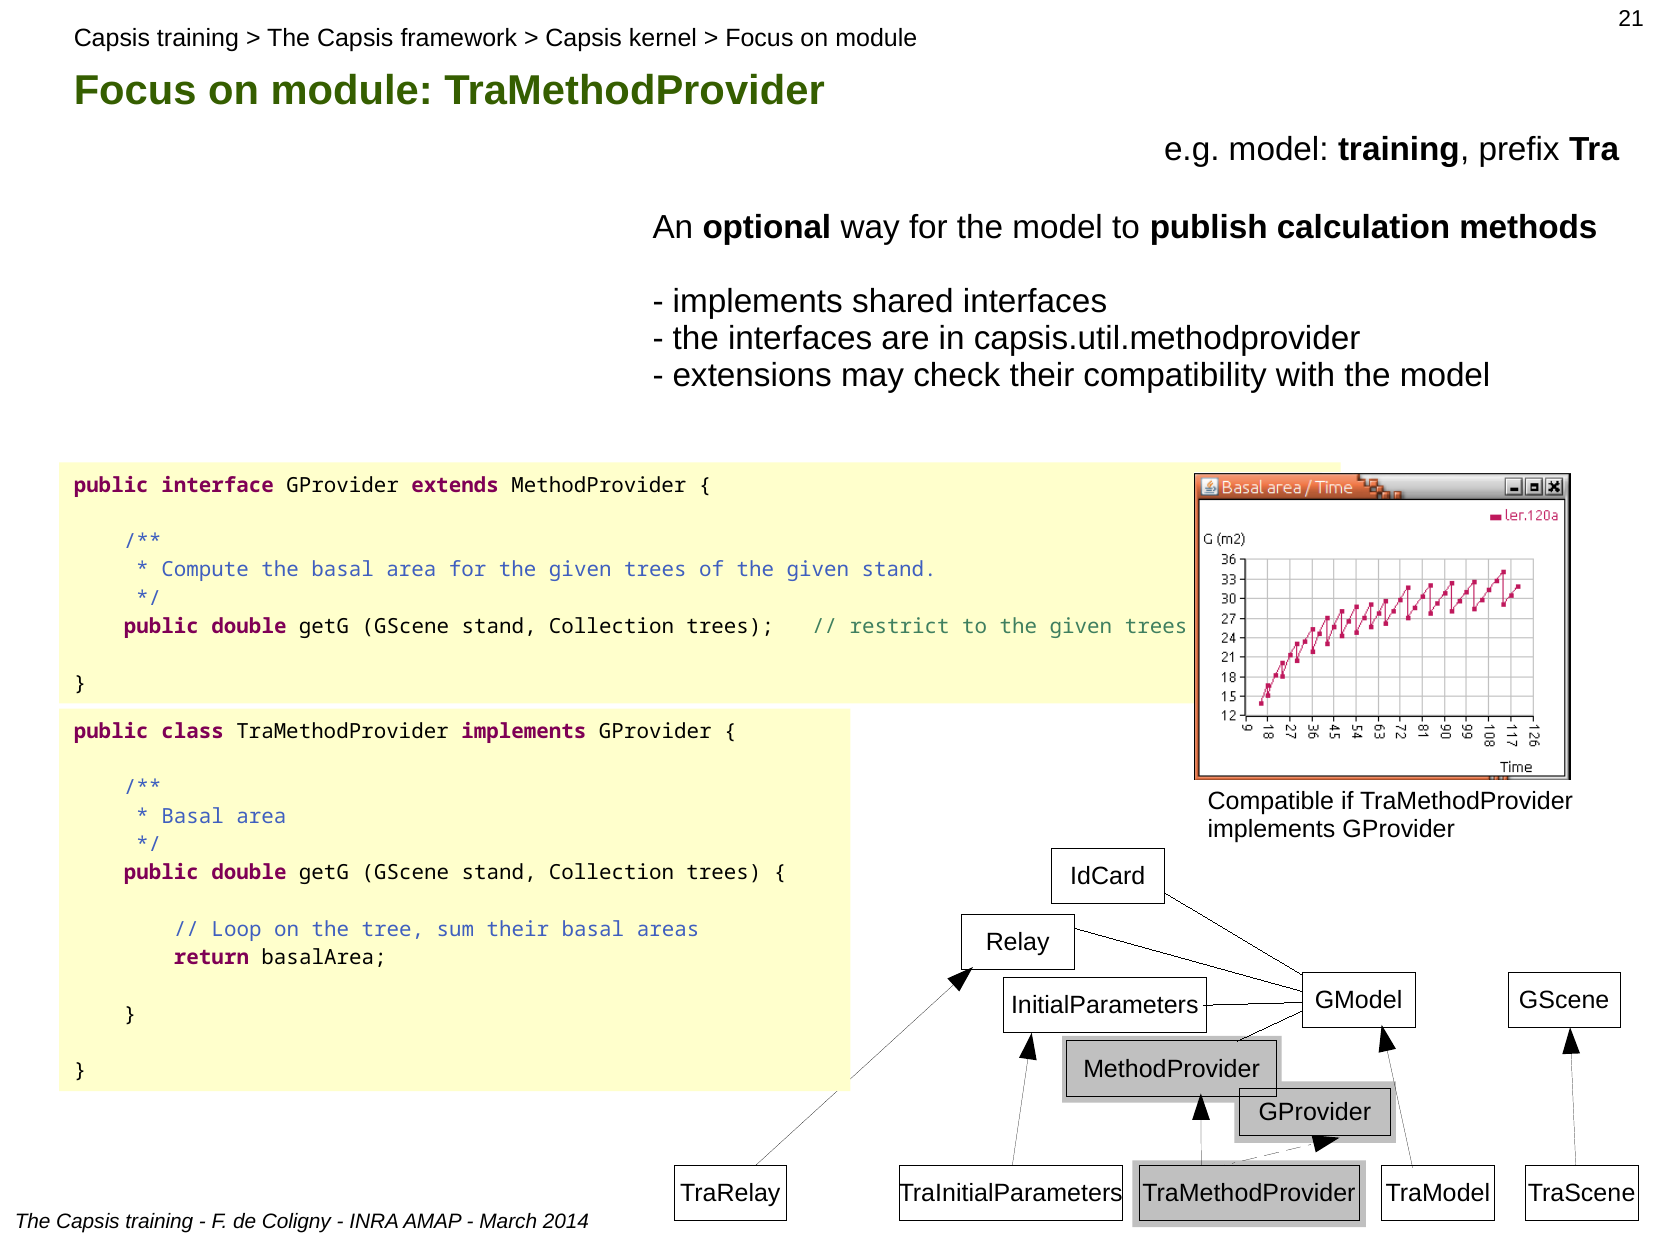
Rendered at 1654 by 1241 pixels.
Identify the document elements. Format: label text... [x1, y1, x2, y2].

text_box TraMethodProvider [1139, 1165, 1360, 1201]
text_box public interface GProvider extends MethodProvider { /** * Compute the basal area for the given trees of the given stand. */ public double getG (GScene stand, Collection trees); // restrict to the given trees if any } [59, 462, 1341, 674]
text_box GProvider [1239, 1088, 1391, 1136]
text_box Compatible if TraMethodProvider implements GProvider [1192, 779, 1607, 851]
text_box [1202, 1160, 1366, 1201]
text_box IdCard [1051, 848, 1165, 904]
text_box [1132, 1160, 1201, 1201]
text_box Focus on module: TraMethodProvider [59, 59, 1016, 121]
text_box TraRelay [674, 1165, 787, 1201]
text_box TraInitialParameters [899, 1165, 1123, 1201]
text_box GScene [1508, 972, 1621, 1028]
text_box Relay [961, 914, 1075, 970]
text_box [1062, 1035, 1396, 1143]
text_box GModel [1302, 972, 1416, 1028]
text_box Capsis training > The Capsis framework > Capsis kernel > Focus on module [59, 16, 1004, 59]
text_box [1203, 1097, 1313, 1143]
text_box MethodProvider [1066, 1040, 1277, 1097]
text_box An optional way for the model to publish calculation methods - implements shared interfaces - the interfaces are in capsis.util.methodprovider - extensions may check their compatibility with the model [637, 200, 1640, 441]
text_box InitialParameters [1003, 977, 1207, 1033]
picture [1194, 472, 1571, 779]
text_box TraModel [1381, 1165, 1495, 1201]
text_box public class TraMethodProvider implements GProvider { /** * Basal area */ public double getG (GScene stand, Collection trees) { // Loop on the tree, sum their basal areas return basalArea; } } [59, 708, 851, 1043]
text_box TraScene [1525, 1165, 1639, 1201]
text_box e.g. model: training, prefix Tra [1034, 123, 1634, 176]
text_box The Capsis training - F. de Coligny - INRA AMAP - March 2014 [0, 1201, 1654, 1241]
